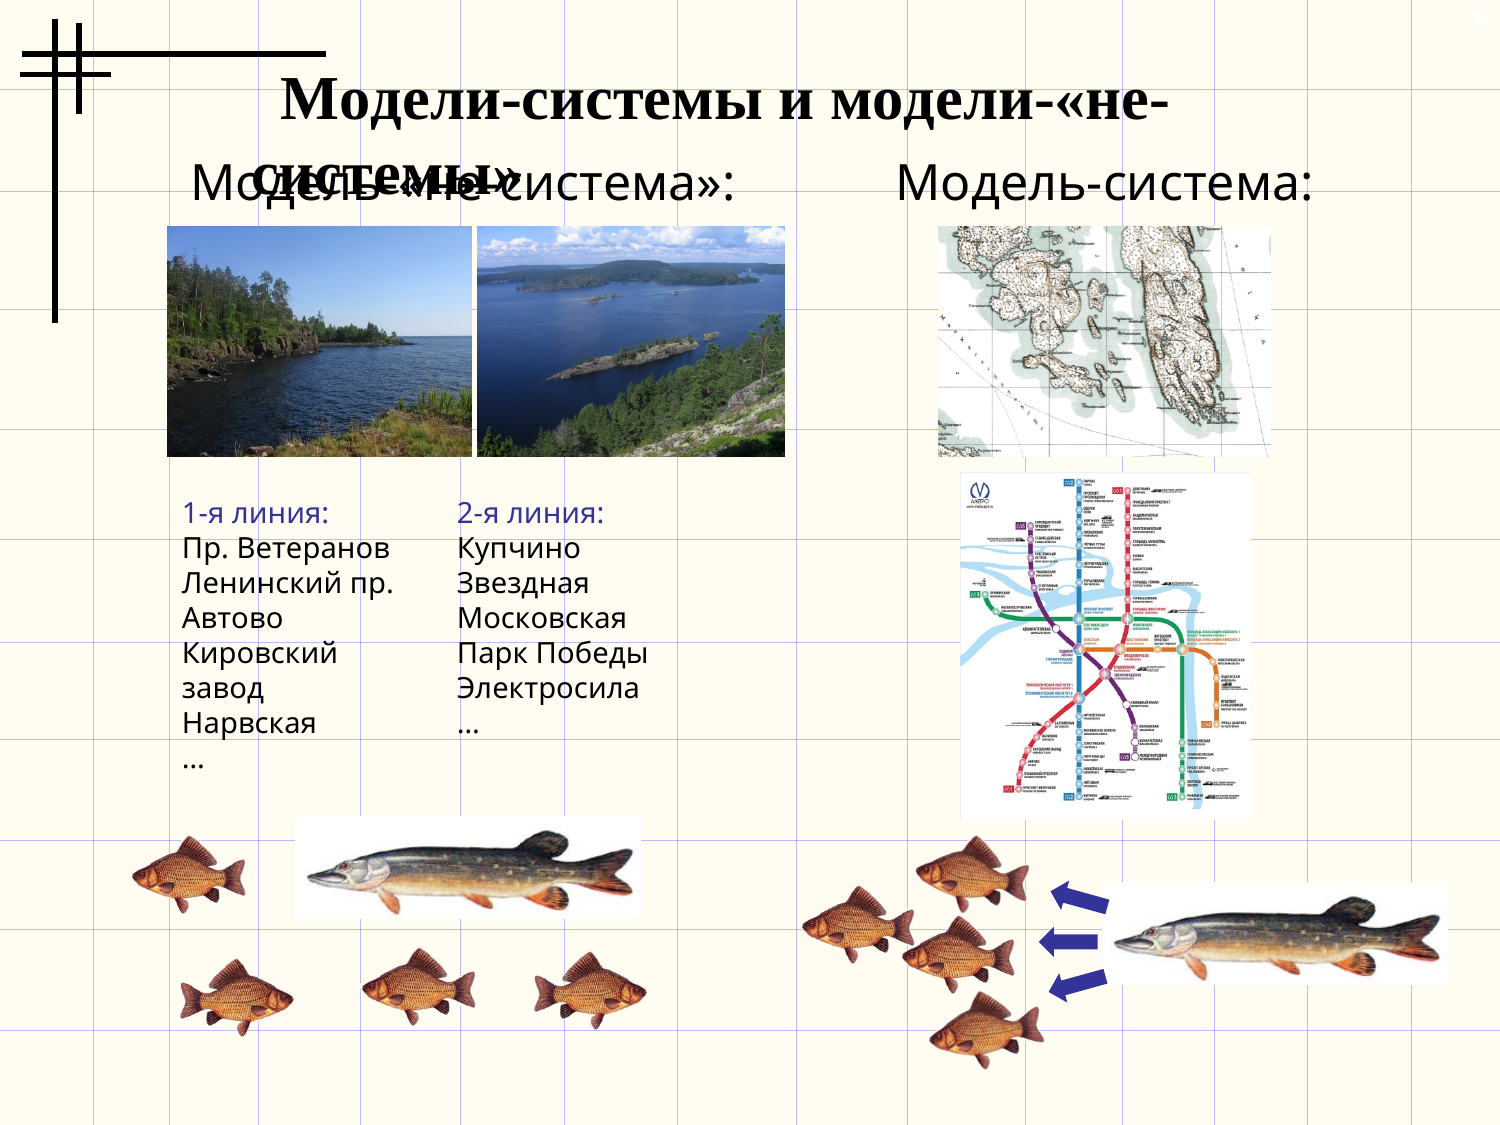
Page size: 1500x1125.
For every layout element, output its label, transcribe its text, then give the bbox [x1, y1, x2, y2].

picture [130, 834, 247, 914]
text_box 1-я линия: Пр. Ветеранов Ленинский пр. Автово Кировский завод Нарвская … [167, 487, 439, 783]
picture [800, 828, 1049, 1078]
picture [938, 226, 1271, 457]
picture [532, 950, 648, 1030]
text_box 2-я линия: Купчино Звездная Московская Парк Победы Электросила … [442, 487, 782, 748]
picture [295, 816, 641, 919]
picture [1102, 882, 1448, 985]
picture [360, 946, 477, 1027]
text_box [1038, 926, 1098, 958]
text_box [1050, 880, 1110, 915]
picture [960, 472, 1252, 820]
title Модели-системы и модели-«не-системы» [236, 49, 1426, 127]
text_box Модель-«не-система»: [147, 142, 780, 218]
picture [167, 226, 472, 457]
picture [477, 226, 785, 457]
text_box [1048, 968, 1108, 1003]
text_box Модель-система: [858, 142, 1352, 218]
picture [178, 957, 295, 1037]
text_box <номер> [1148, 0, 1499, 75]
